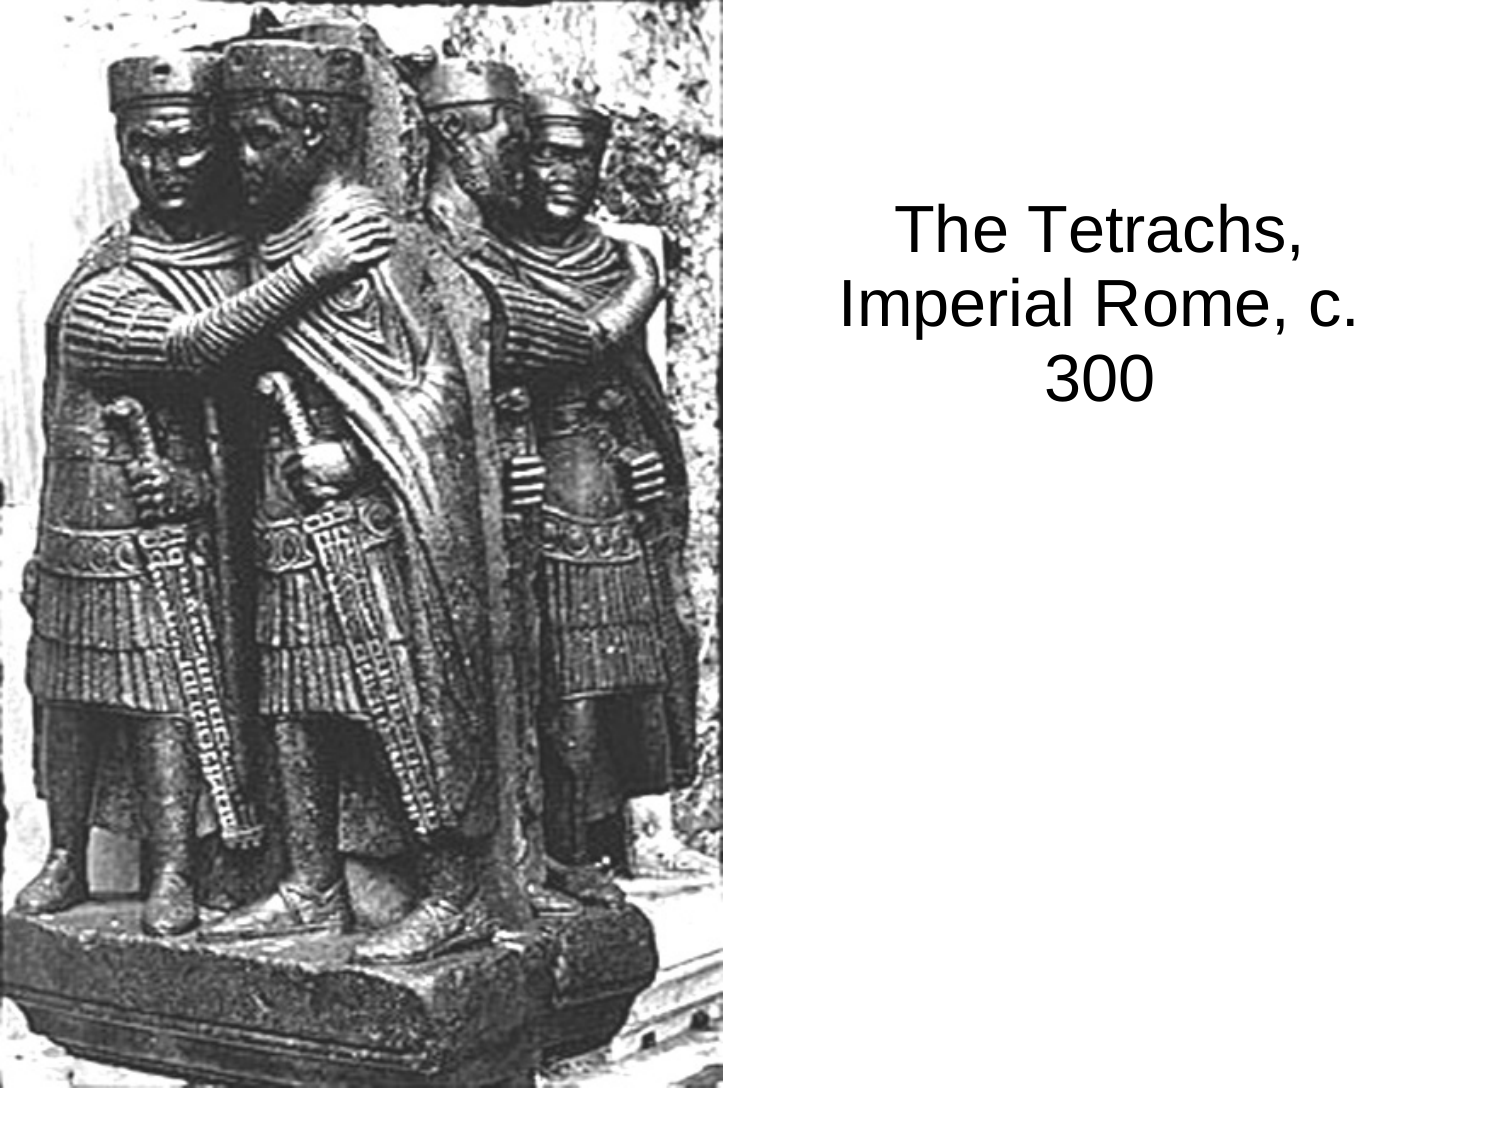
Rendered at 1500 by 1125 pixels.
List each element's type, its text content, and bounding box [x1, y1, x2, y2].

picture [0, 0, 723, 1088]
title The Tetrachs, Imperial Rome, c. 300 [774, 45, 1425, 563]
